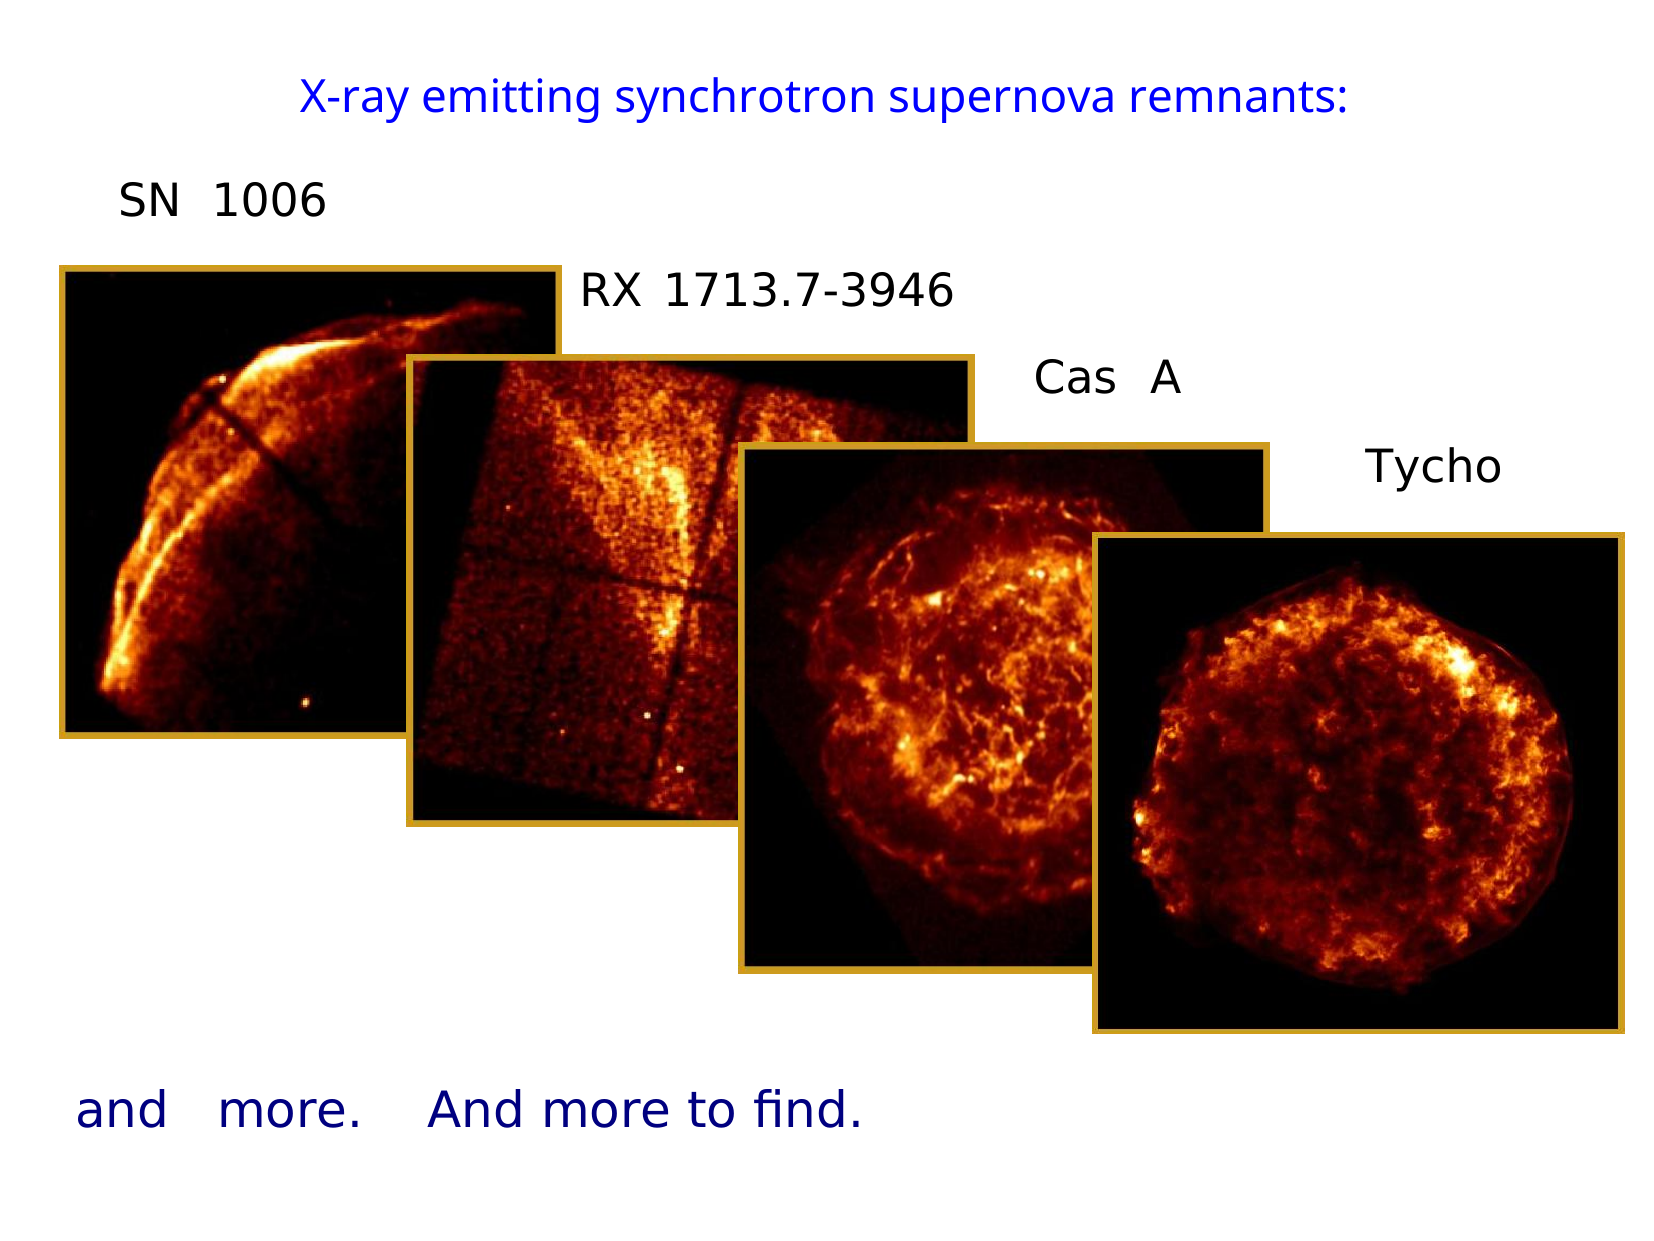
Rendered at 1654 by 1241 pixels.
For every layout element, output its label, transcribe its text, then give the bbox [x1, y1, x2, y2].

picture [59, 265, 1625, 1034]
title SN 1006 [118, 178, 355, 269]
title X-ray emitting synchrotron supernova remnants: [88, 57, 1565, 178]
title Cas A [1033, 354, 1211, 446]
title RX 1713.7-3946 [561, 266, 975, 358]
title and more. And more to find. [59, 1084, 1063, 1181]
title Tycho [1328, 443, 1536, 535]
